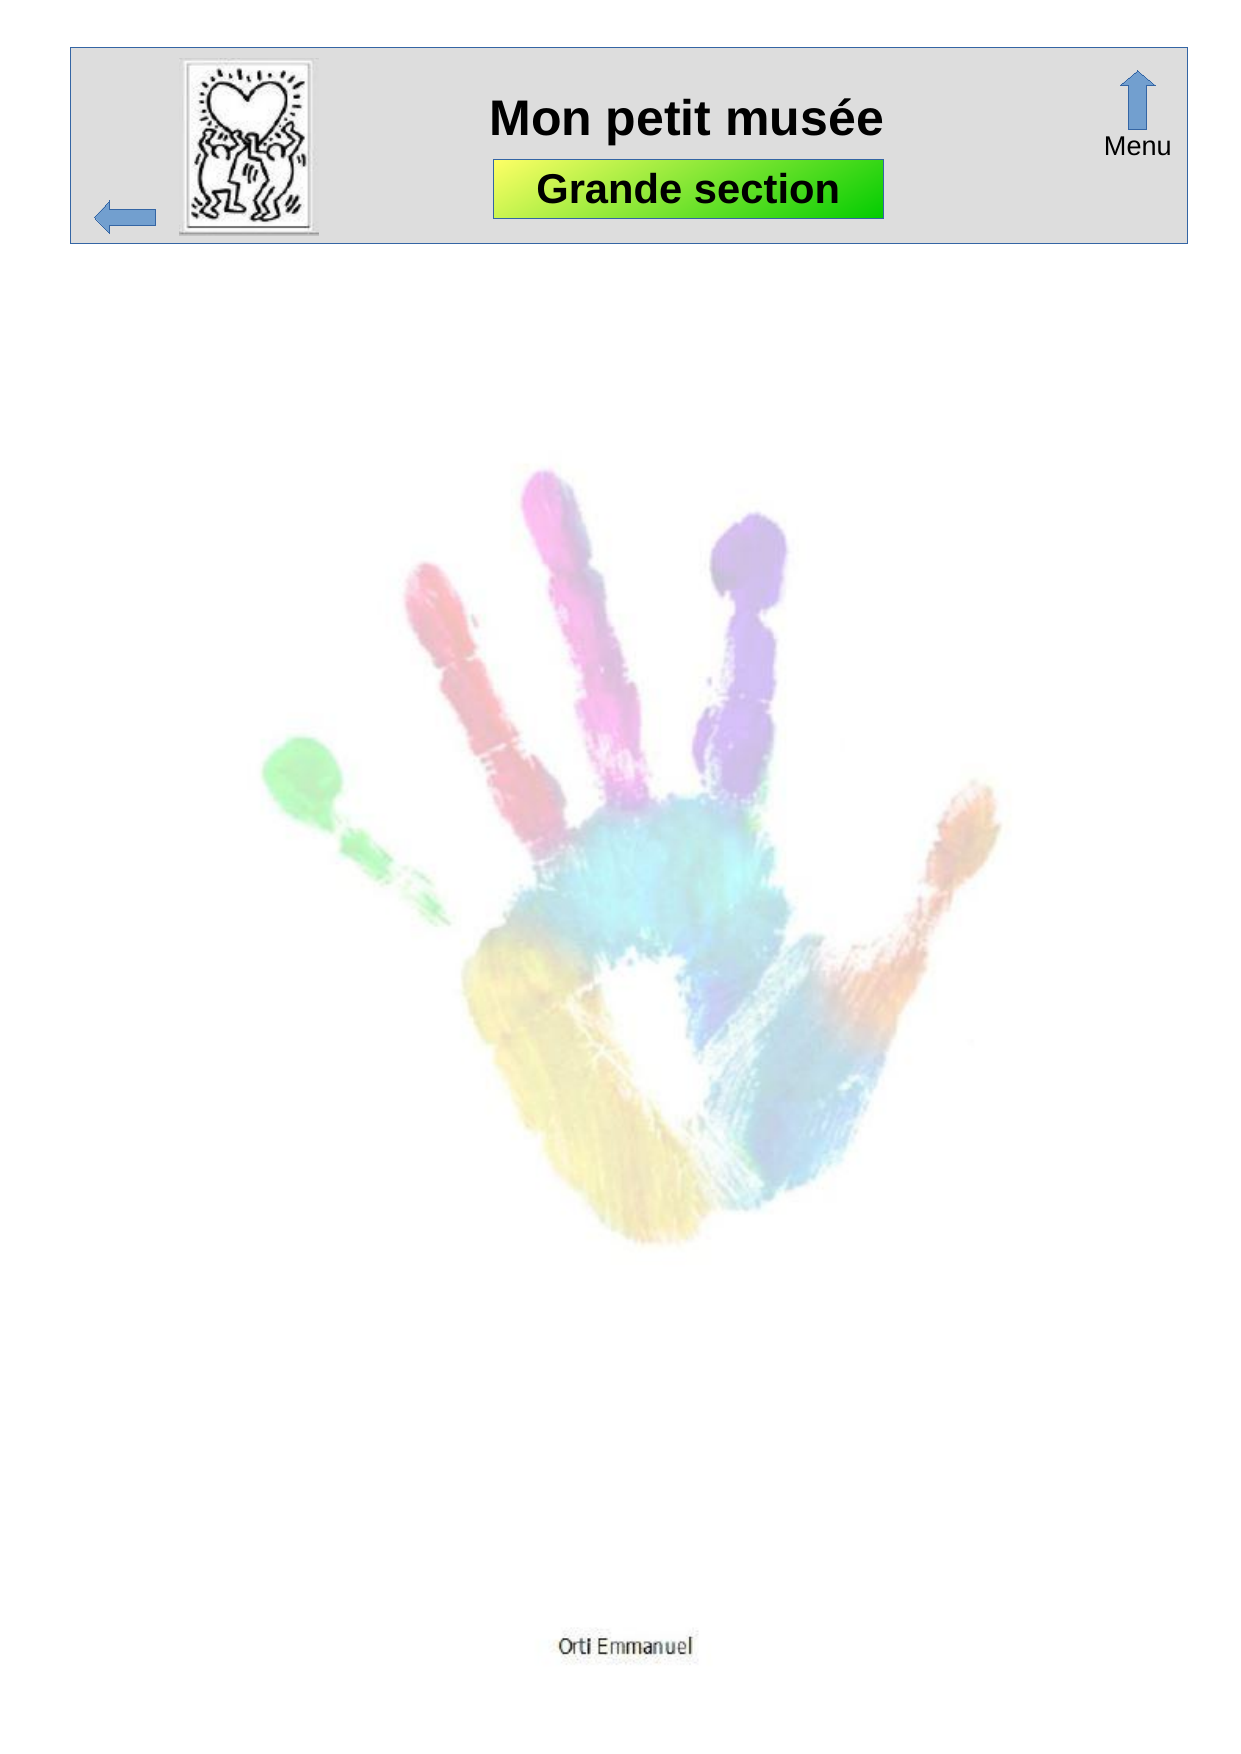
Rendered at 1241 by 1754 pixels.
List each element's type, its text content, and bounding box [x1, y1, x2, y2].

picture [179, 58, 319, 236]
text_box Grande section [493, 159, 884, 219]
text_box [94, 200, 156, 234]
text_box Menu [1120, 70, 1156, 130]
picture [211, 439, 1035, 1673]
text_box Mon petit musée [70, 47, 1188, 244]
